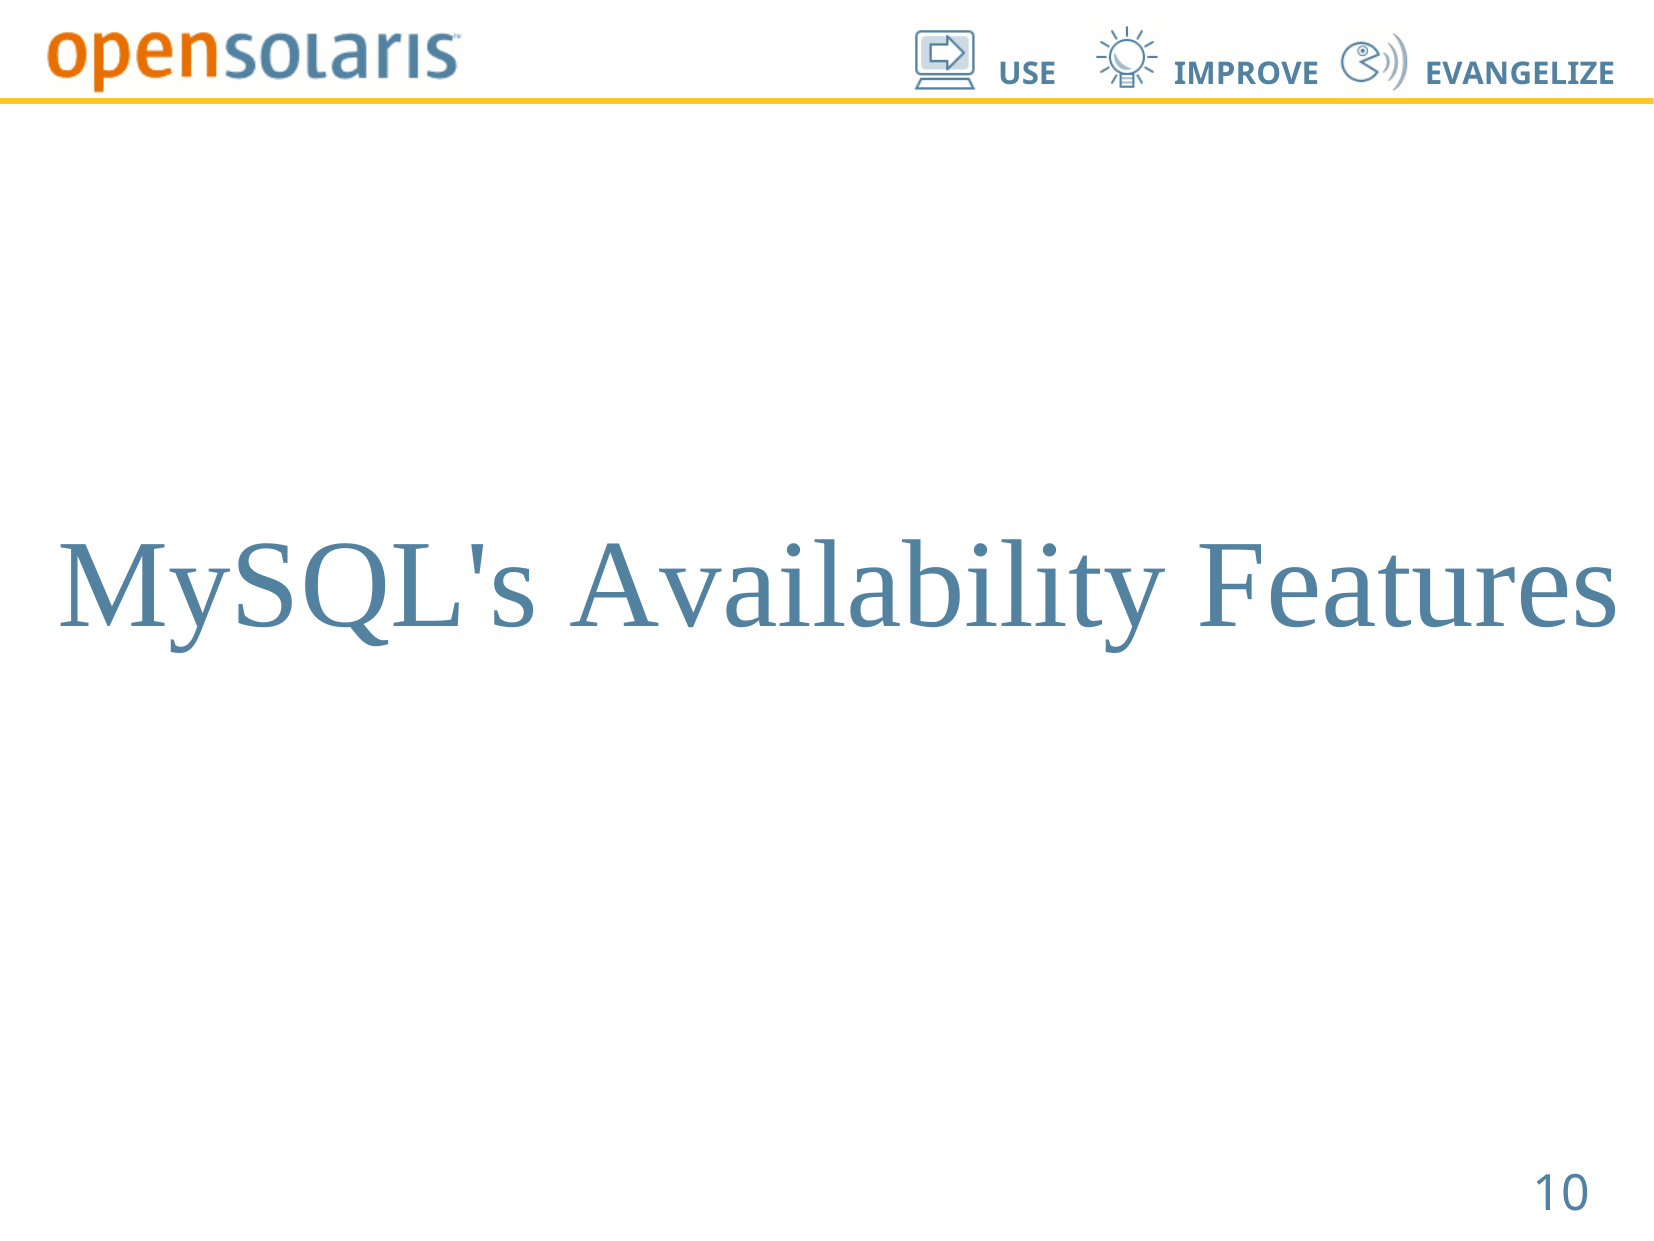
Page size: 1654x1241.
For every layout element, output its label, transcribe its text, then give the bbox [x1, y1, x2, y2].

picture [1093, 23, 1161, 91]
picture [1336, 24, 1412, 98]
text_box MySQL's Availability Features [25, 363, 1654, 807]
picture [46, 31, 462, 94]
picture [907, 22, 983, 98]
